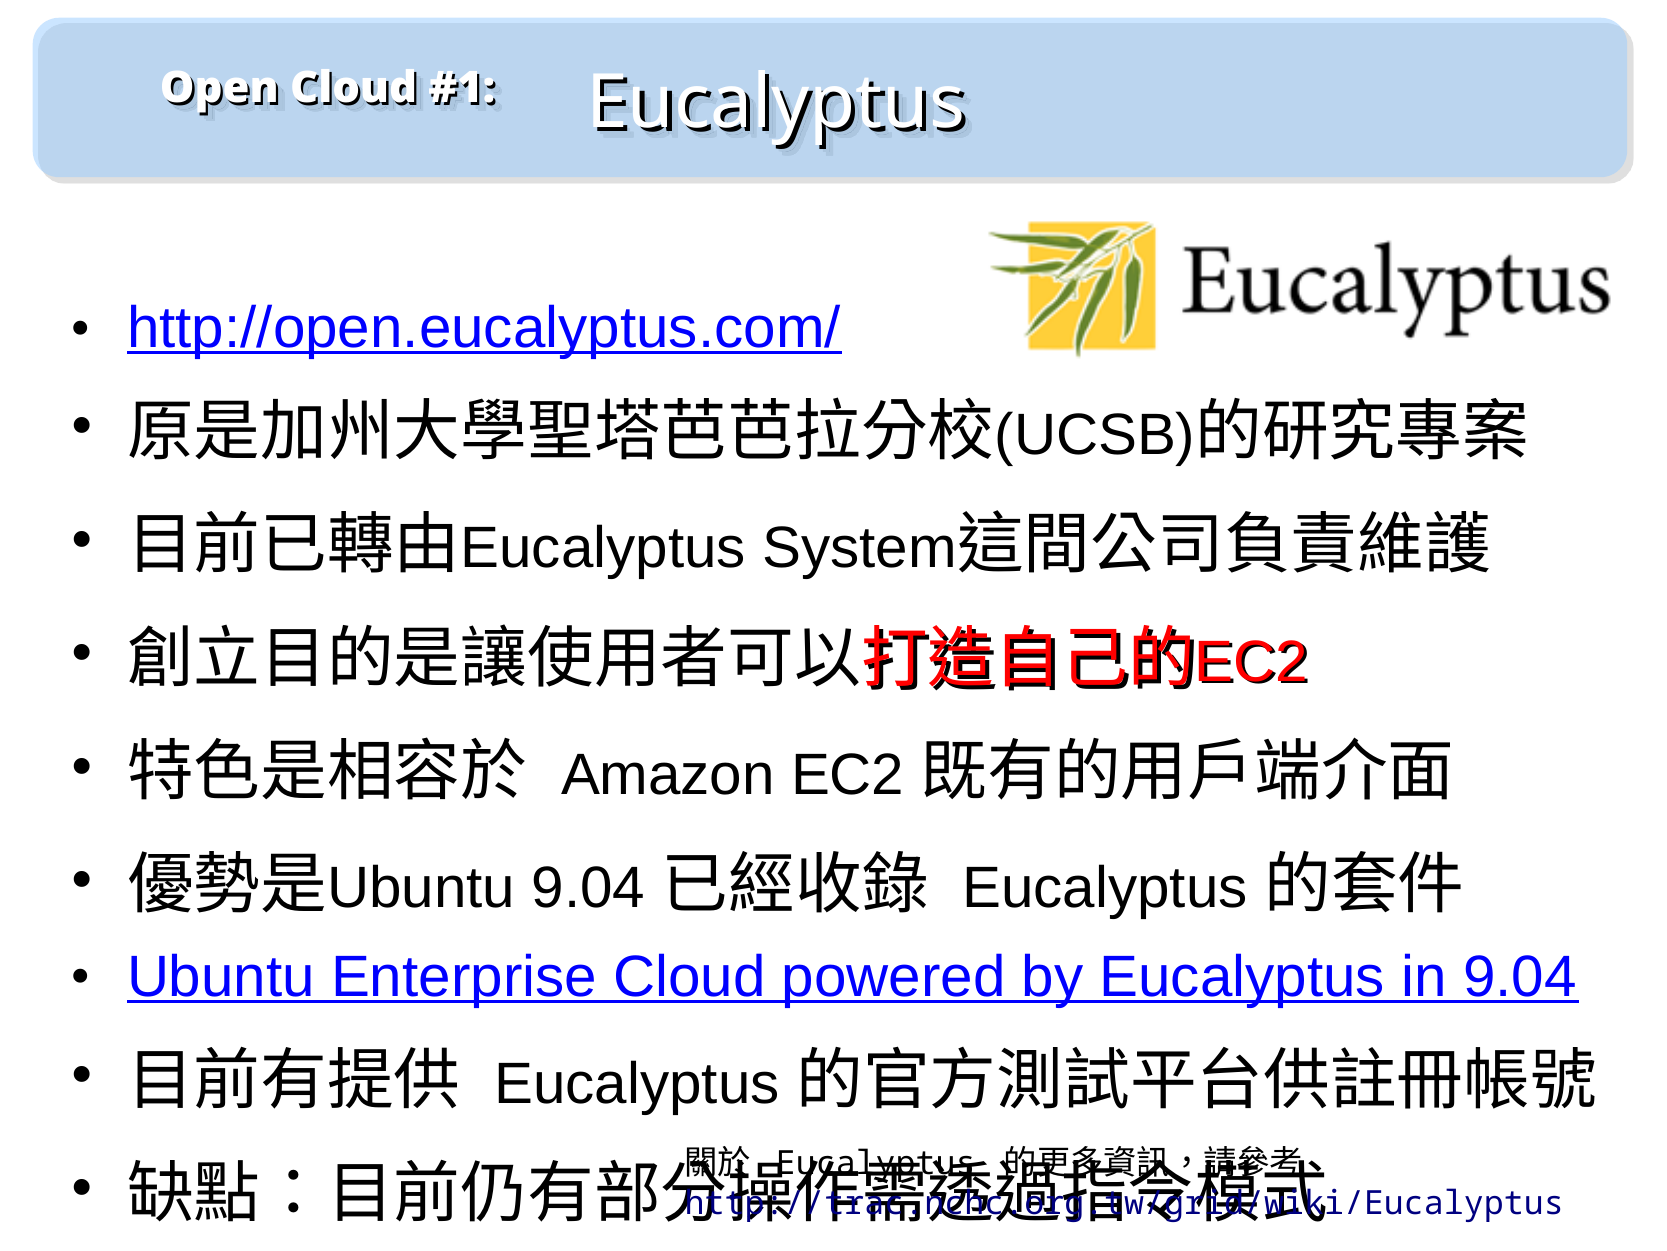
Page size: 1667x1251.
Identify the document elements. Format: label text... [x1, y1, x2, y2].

list http://open.eucalyptus.com/ 原是加州大學聖塔芭芭拉分校(UCSB)的研究專案 目前已轉由Eucalyptus System這間公司負責維護 創立目的是讓使用者可以打造自己的EC2 特色是相容於 Amazon EC2 既有的用戶端介面 優勢是Ubuntu 9.04 已經收錄 Eucalyptus 的套件 Ubuntu Enterprise Cloud powered by Eucalyptus in 9.04 目前有提供 Eucalyptus 的官方測試平台供註冊帳號 缺點：目前仍有部分操作需透過指令模式 [70, 295, 1636, 1119]
picture [987, 220, 1613, 295]
text_box 關於 Eucalyptus 的更多資訊，請參考 http://trac.nchc.org.tw/grid/wiki/Eucalyptus [664, 1127, 1642, 1235]
text_box Open Cloud #1: Eucalyptus [32, 17, 1628, 178]
